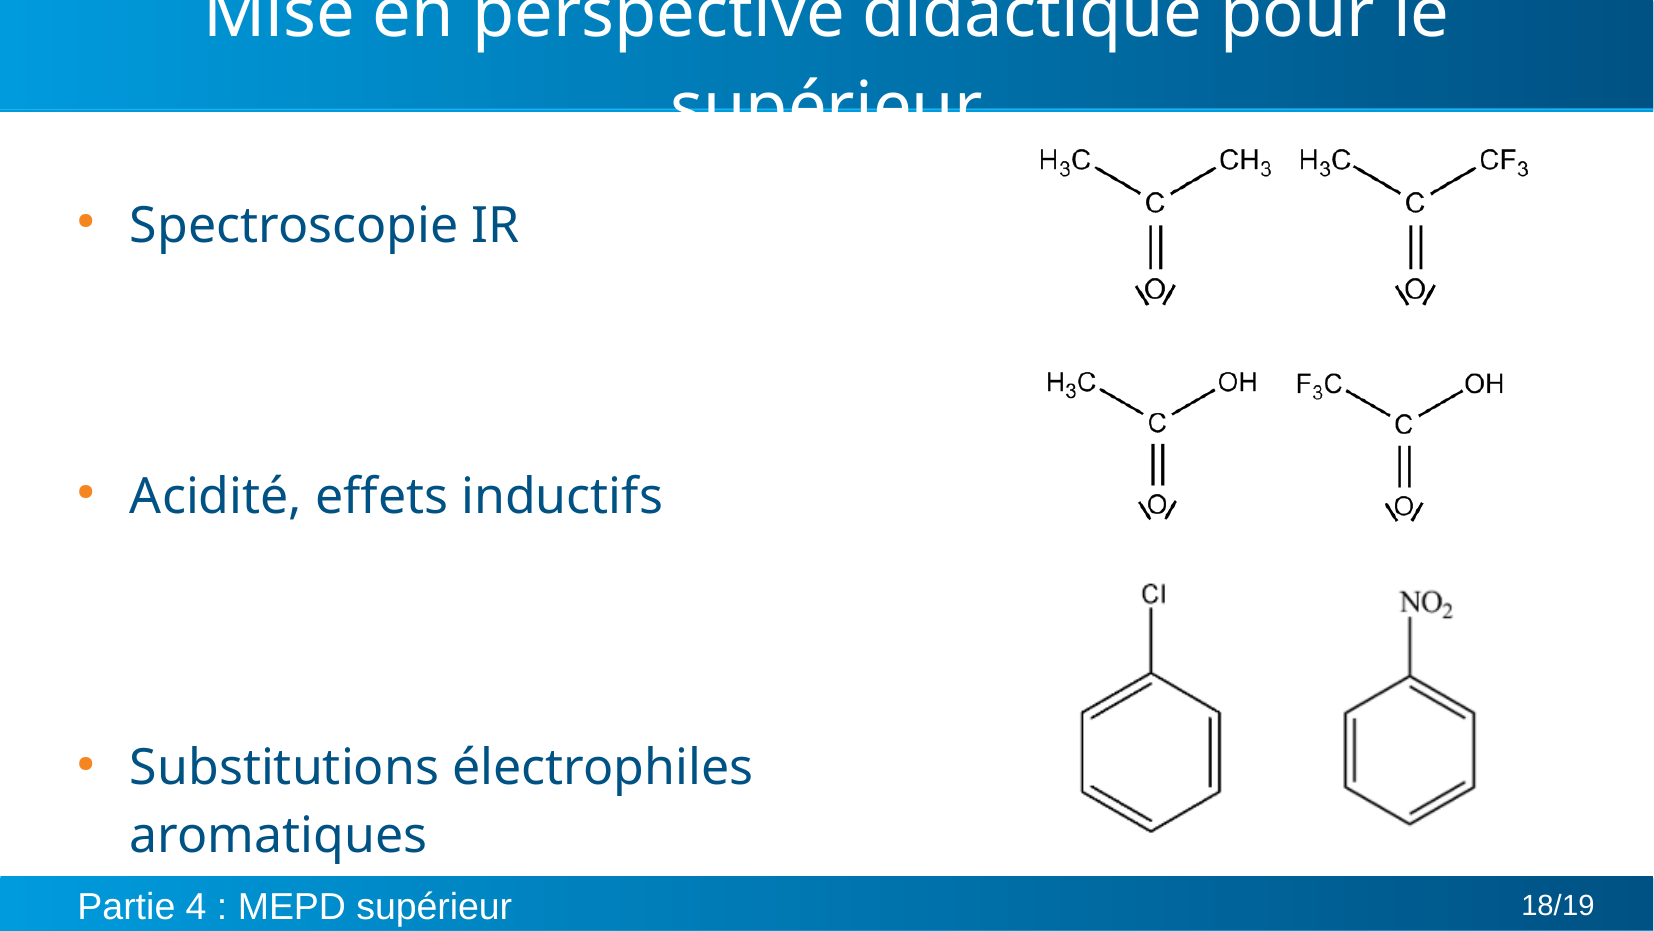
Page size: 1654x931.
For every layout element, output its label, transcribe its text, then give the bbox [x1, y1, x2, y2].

picture [1040, 358, 1521, 529]
picture [1024, 559, 1505, 847]
list Spectroscopie IR Acidité, effets inductifs Substitutions électrophiles aromatiques [59, 188, 790, 780]
text_box Partie 4 : MEPD supérieur [62, 878, 528, 931]
title Mise en perspective didactique pour le supérieur [59, 17, 1595, 97]
picture [1028, 131, 1536, 320]
